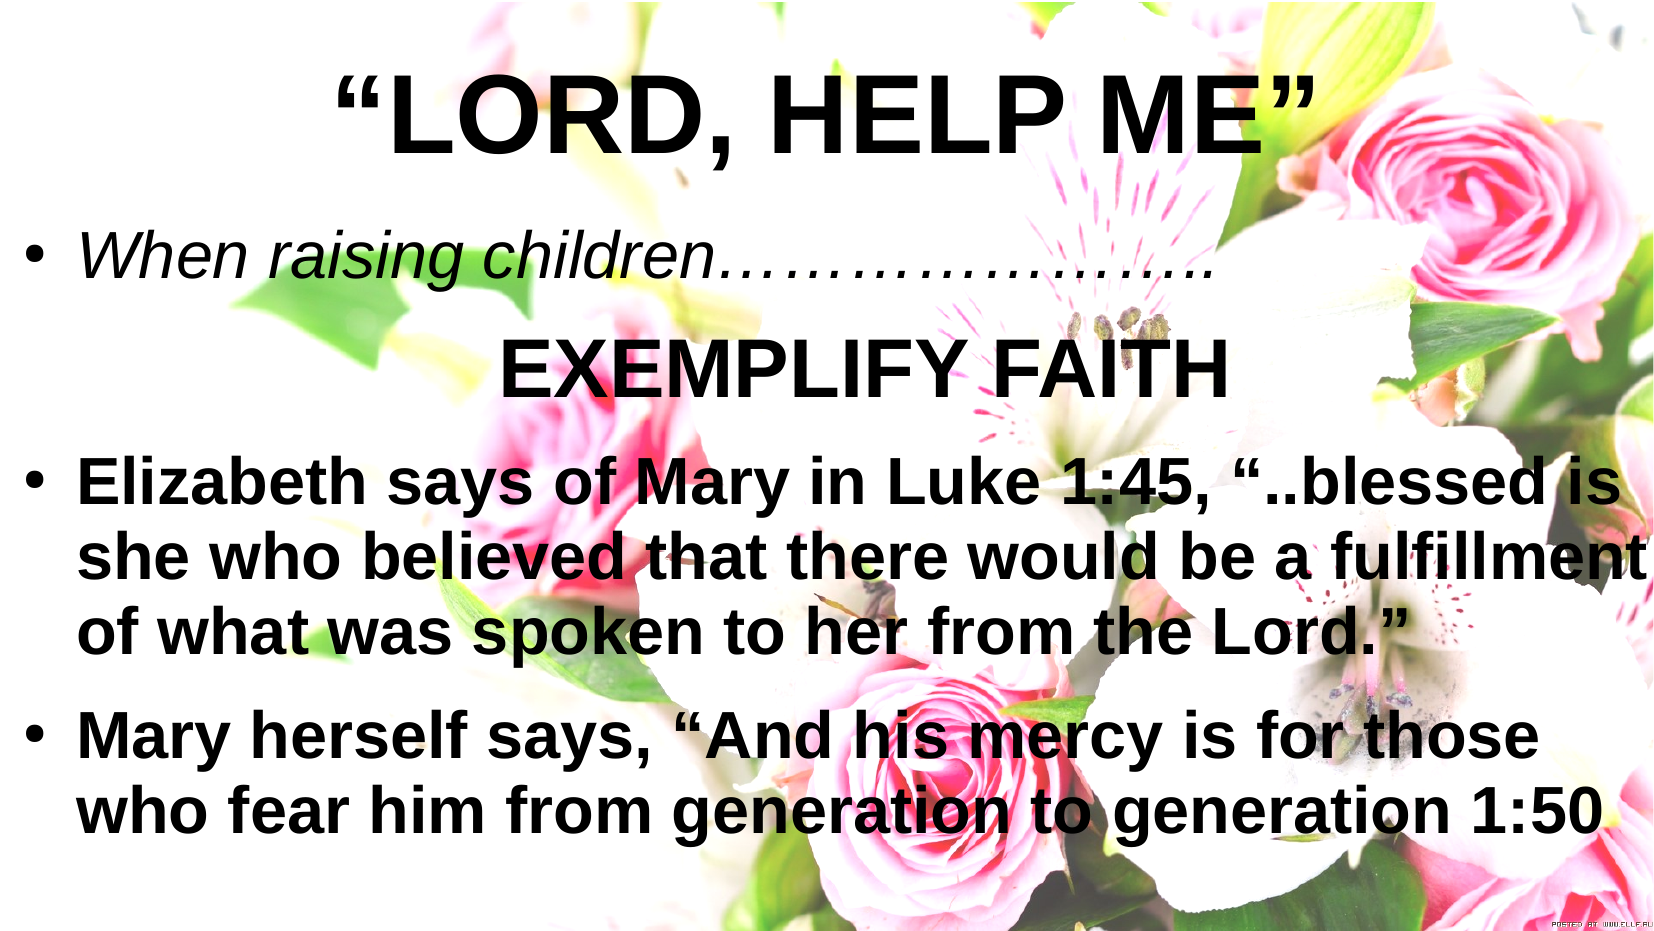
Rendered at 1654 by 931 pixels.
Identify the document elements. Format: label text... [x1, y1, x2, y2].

list When raising children………………….. EXEMPLIFY FAITH Elizabeth says of Mary in Luke 1:45, “..blessed is she who believed that there would be a fulfillment of what was spoken to her from the Lord.” Mary herself says, “And his mercy is for those who fear him from generation to generation 1:50 [5, 217, 1654, 931]
picture [5, 2, 1654, 217]
title “LORD, HELP ME” [82, 37, 1571, 193]
